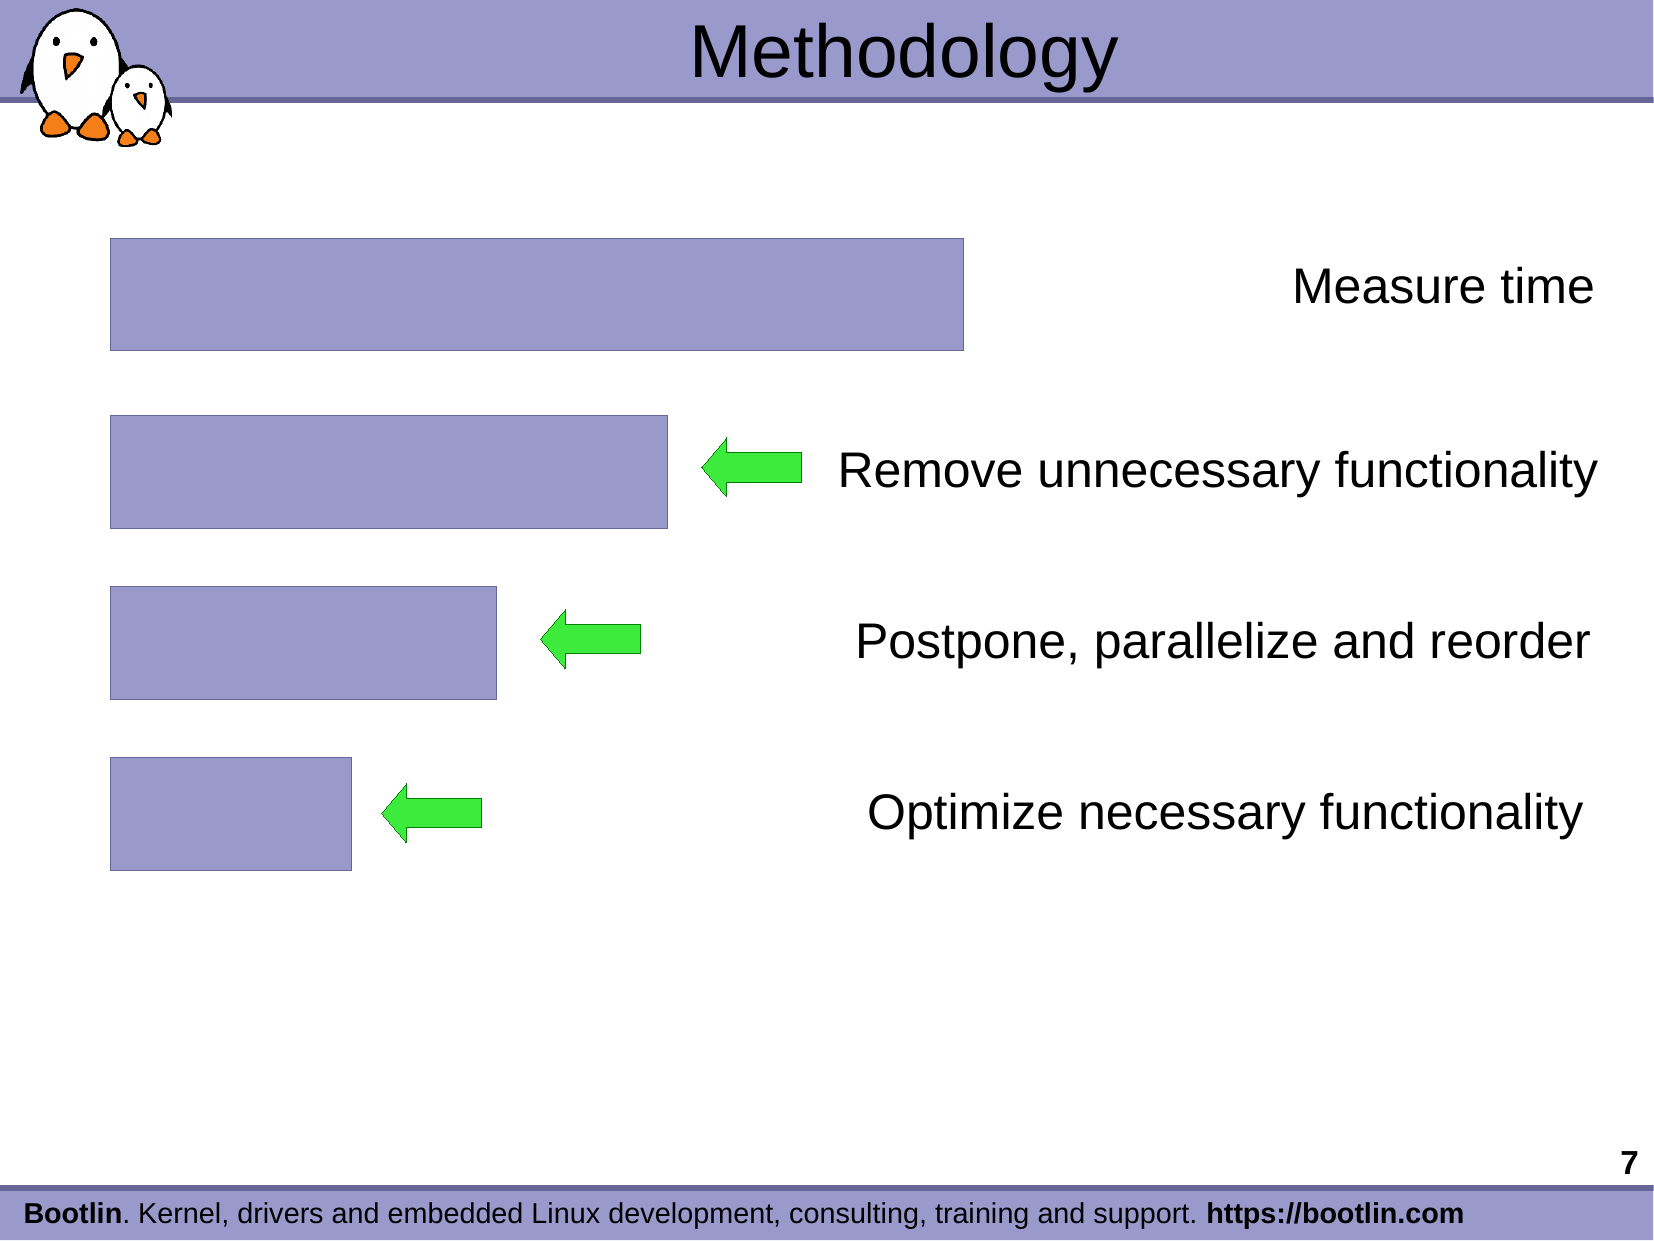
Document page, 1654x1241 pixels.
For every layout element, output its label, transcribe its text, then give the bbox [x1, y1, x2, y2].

text_box Postpone, parallelize and reorder [855, 613, 1592, 676]
picture [20, 8, 172, 147]
text_box Optimize necessary functionality [866, 784, 1584, 847]
text_box [540, 609, 641, 669]
text_box Remove unnecessary functionality [837, 441, 1599, 504]
text_box [110, 415, 668, 529]
text_box [110, 586, 497, 700]
title Methodology [178, 4, 1631, 98]
text_box [110, 757, 352, 871]
text_box [701, 437, 802, 497]
text_box Measure time [1292, 258, 1596, 321]
text_box [110, 238, 964, 351]
text_box [381, 783, 482, 843]
